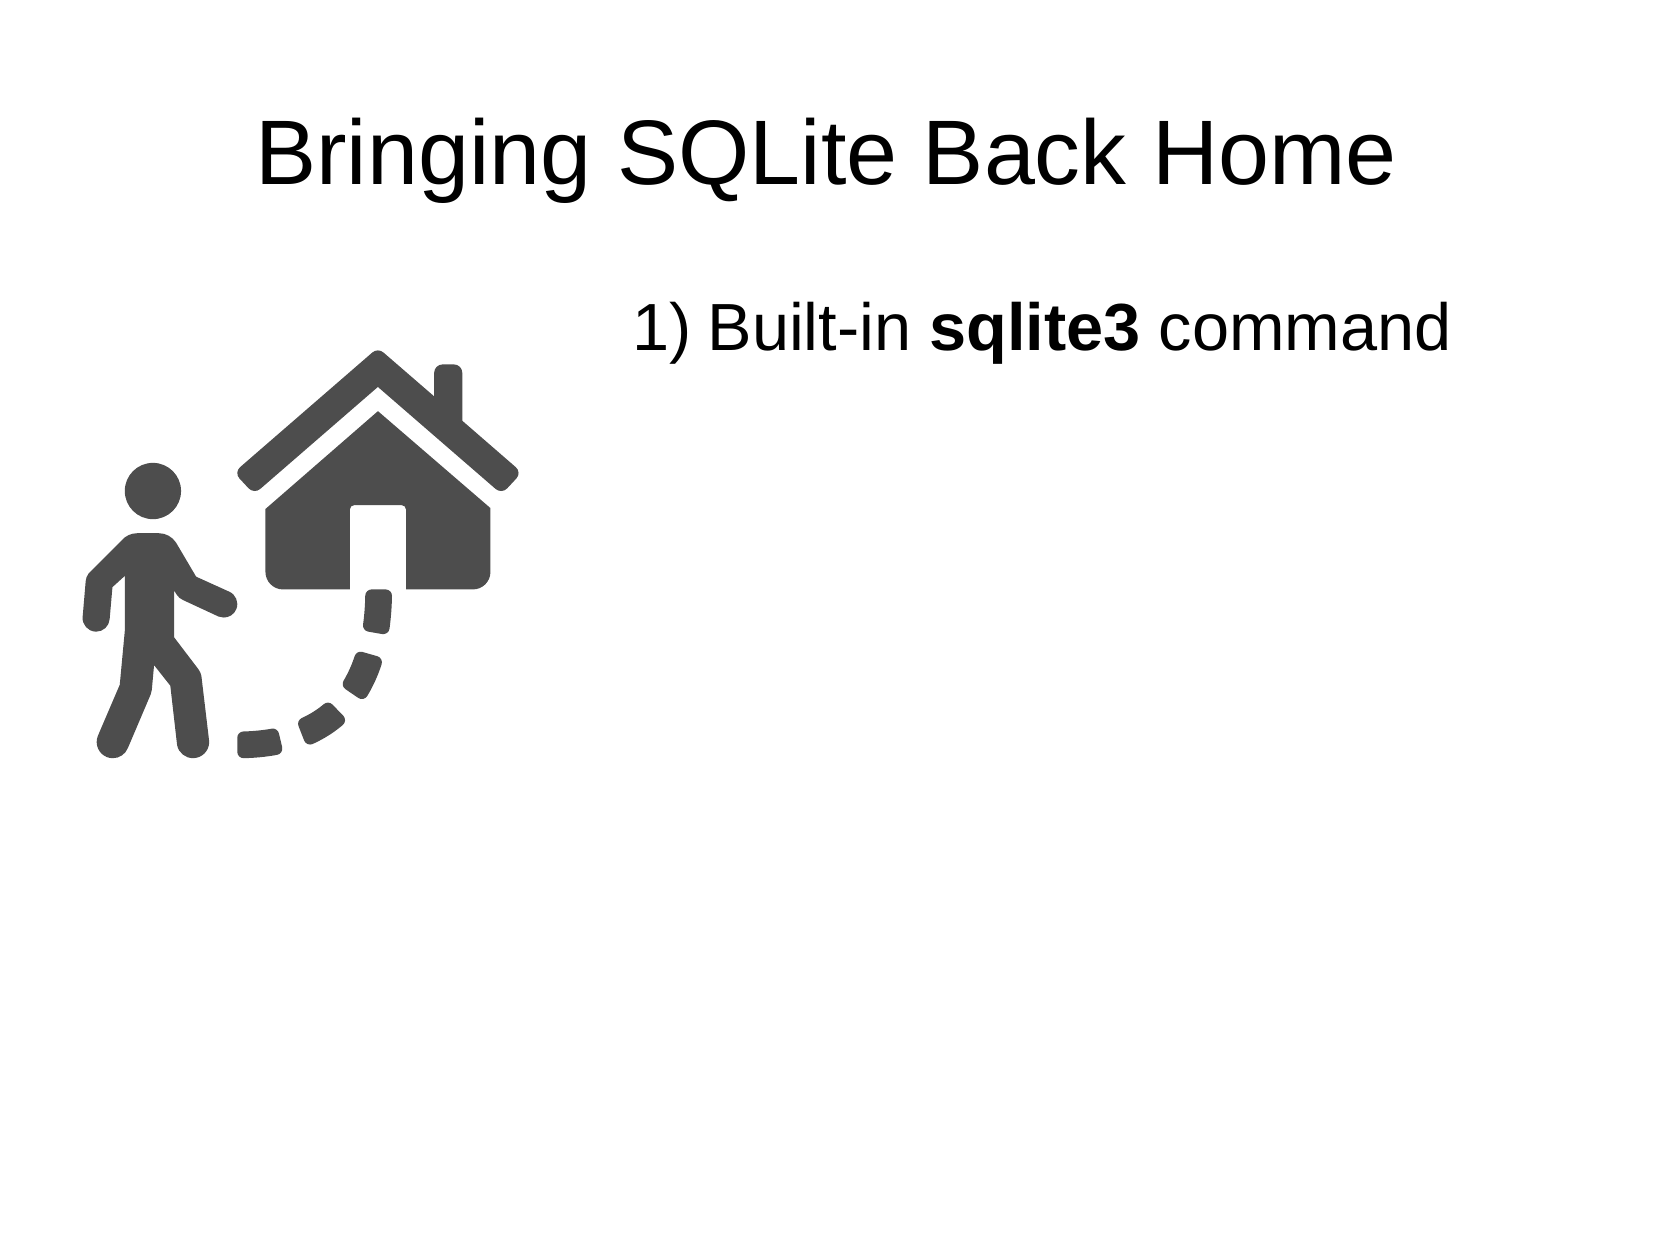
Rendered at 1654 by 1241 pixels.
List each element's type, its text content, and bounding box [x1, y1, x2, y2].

picture [82, 336, 533, 787]
list Built-in sqlite3 command [615, 290, 1572, 1109]
title Bringing SQLite Back Home [82, 49, 1571, 257]
